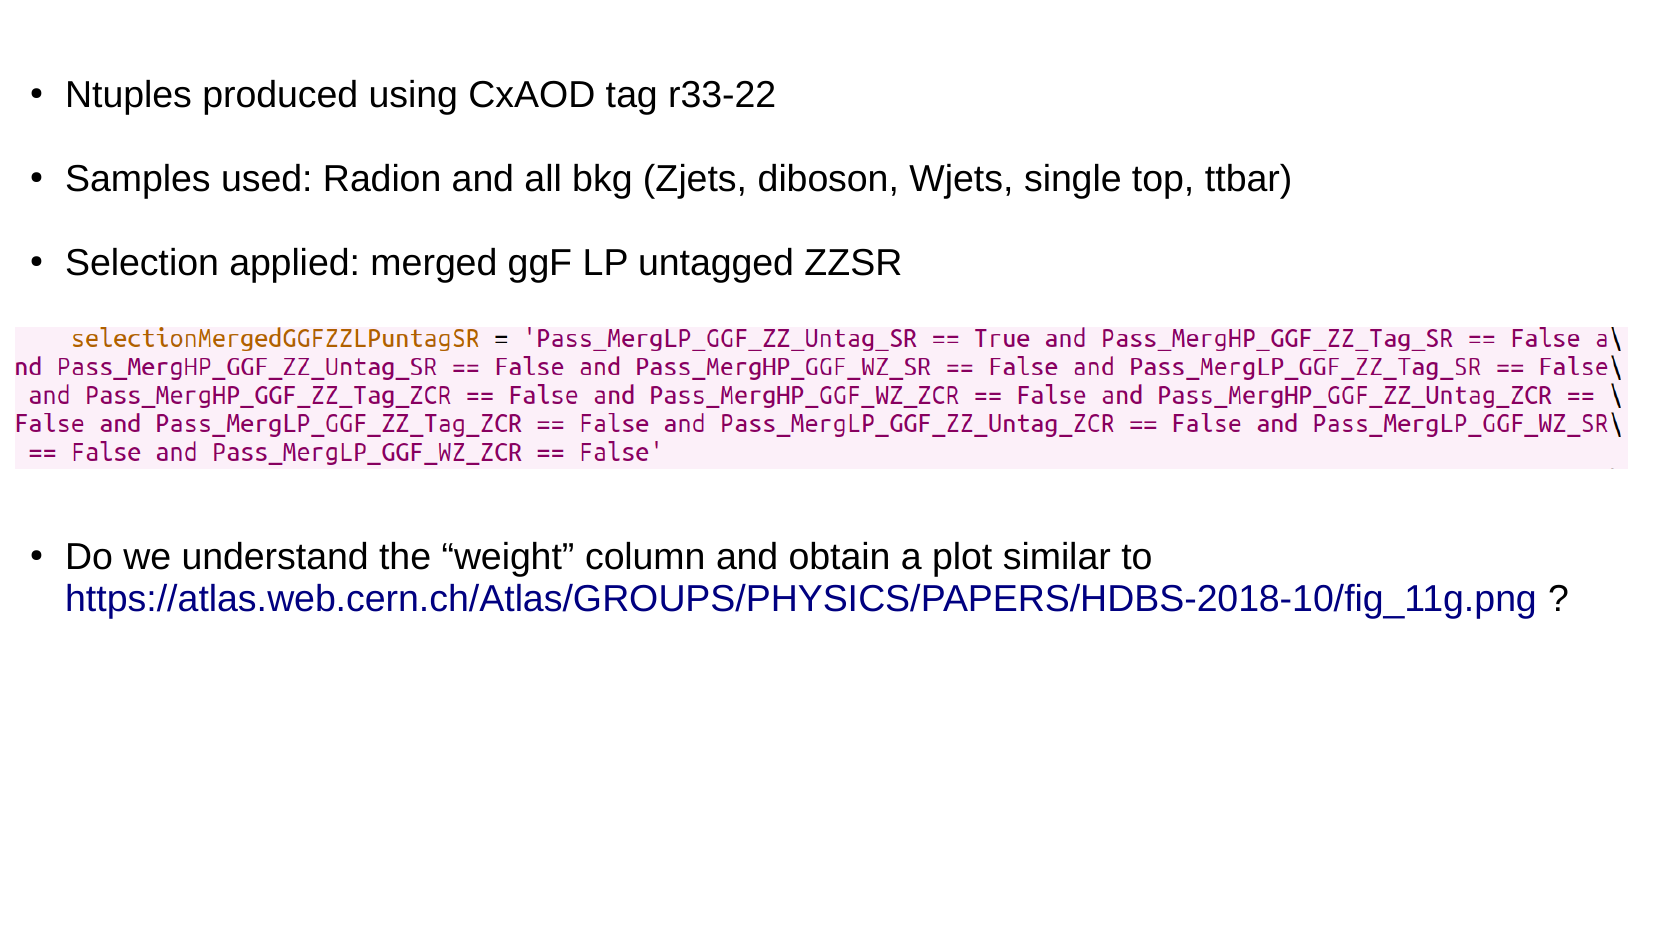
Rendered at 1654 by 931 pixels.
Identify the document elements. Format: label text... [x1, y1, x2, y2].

text_box Ntuples produced using CxAOD tag r33-22 Samples used: Radion and all bkg (Zjets, diboson, Wjets, single top, ttbar) Selection applied: merged ggF LP untagged ZZSR Do we understand the “weight” column and obtain a plot similar to https://atlas.web.cern.ch/Atlas/GROUPS/PHYSICS/PAPERS/HDBS-2018-10/fig_11g.png ? [15, 469, 1591, 627]
text_box Ntuples produced using CxAOD tag r33-22 Samples used: Radion and all bkg (Zjets, diboson, Wjets, single top, ttbar) Selection applied: merged ggF LP untagged ZZSR Do we understand the “weight” column and obtain a plot similar to https://atlas.web.cern.ch/Atlas/GROUPS/PHYSICS/PAPERS/HDBS-2018-10/fig_11g.png ? [15, 66, 1591, 327]
picture [15, 327, 1628, 469]
